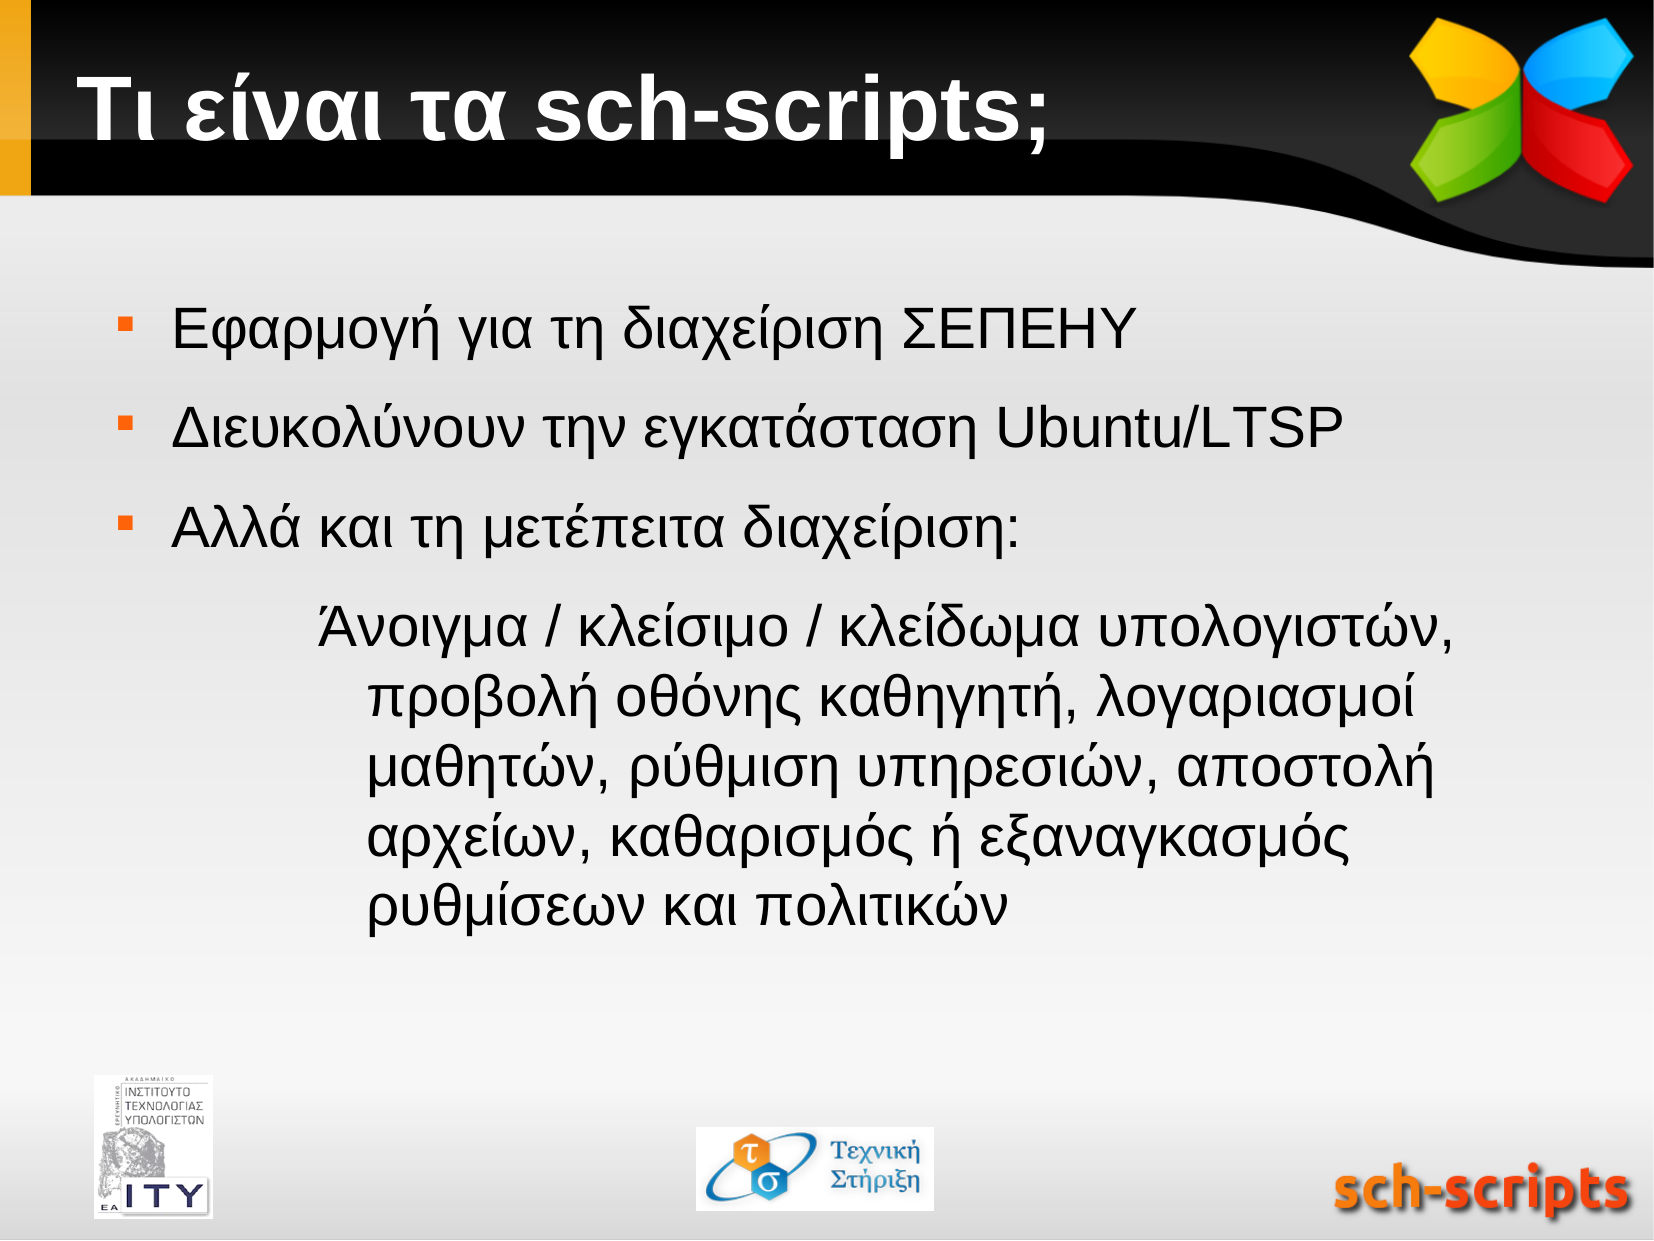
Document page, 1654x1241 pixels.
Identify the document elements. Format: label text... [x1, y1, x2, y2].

picture [0, 0, 1654, 1241]
title Τι είναι τα sch-scripts; [76, 48, 1565, 159]
list Εφαρμογή για τη διαχείριση ΣΕΠΕΗΥ Διευκολύνουν την εγκατάσταση Ubuntu/LTSP Αλλά και τη μετέπειτα διαχείριση: Άνοιγμα / κλείσιμο / κλείδωμα υπολογιστών, προβολή οθόνης καθηγητή, λογαριασμοί μαθητών, ρύθμιση υπηρεσιών, αποστολή αρχείων, καθαρισμός ή εξαναγκασμός ρυθμίσεων και πολιτικών [82, 290, 1571, 1094]
